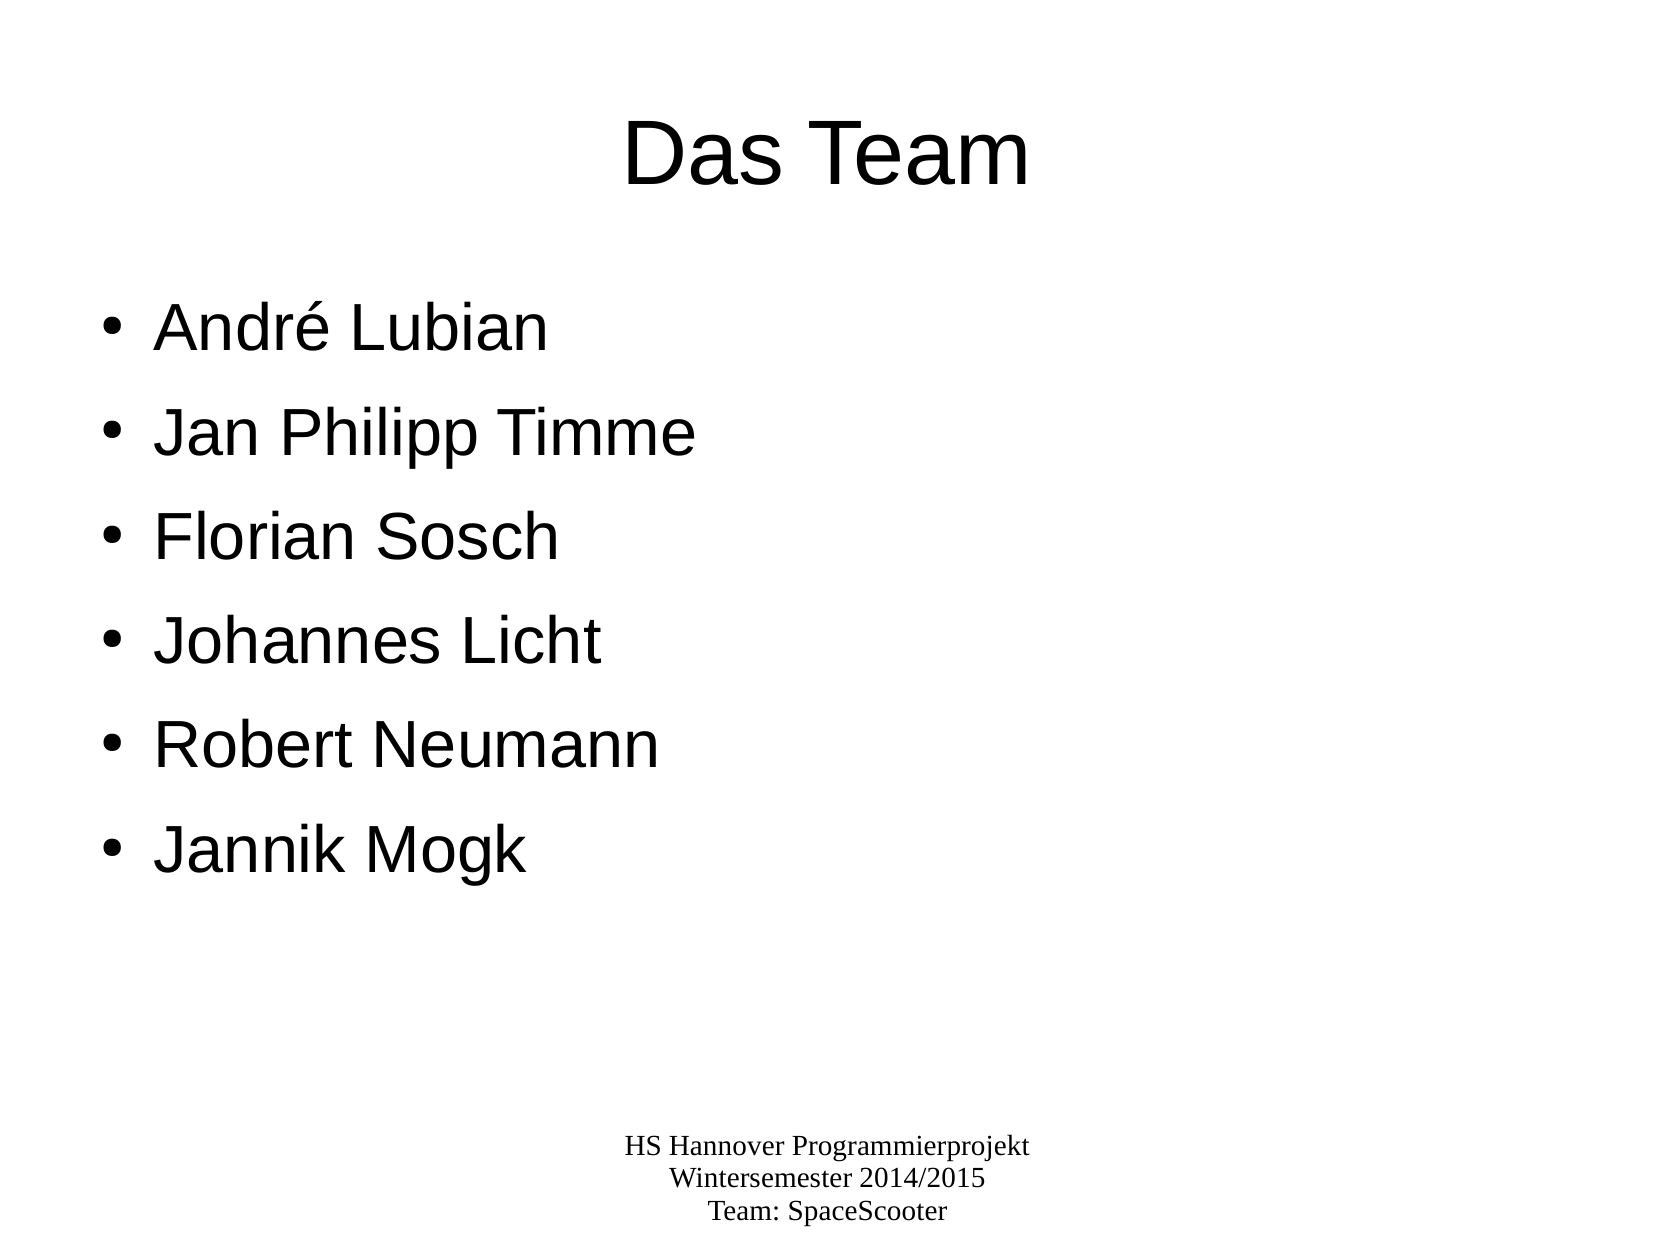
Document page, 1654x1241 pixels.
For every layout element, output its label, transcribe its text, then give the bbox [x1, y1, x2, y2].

list André Lubian Jan Philipp Timme Florian Sosch Johannes Licht Robert Neumann Jannik Mogk [82, 290, 1538, 1010]
title Das Team [82, 49, 1571, 257]
